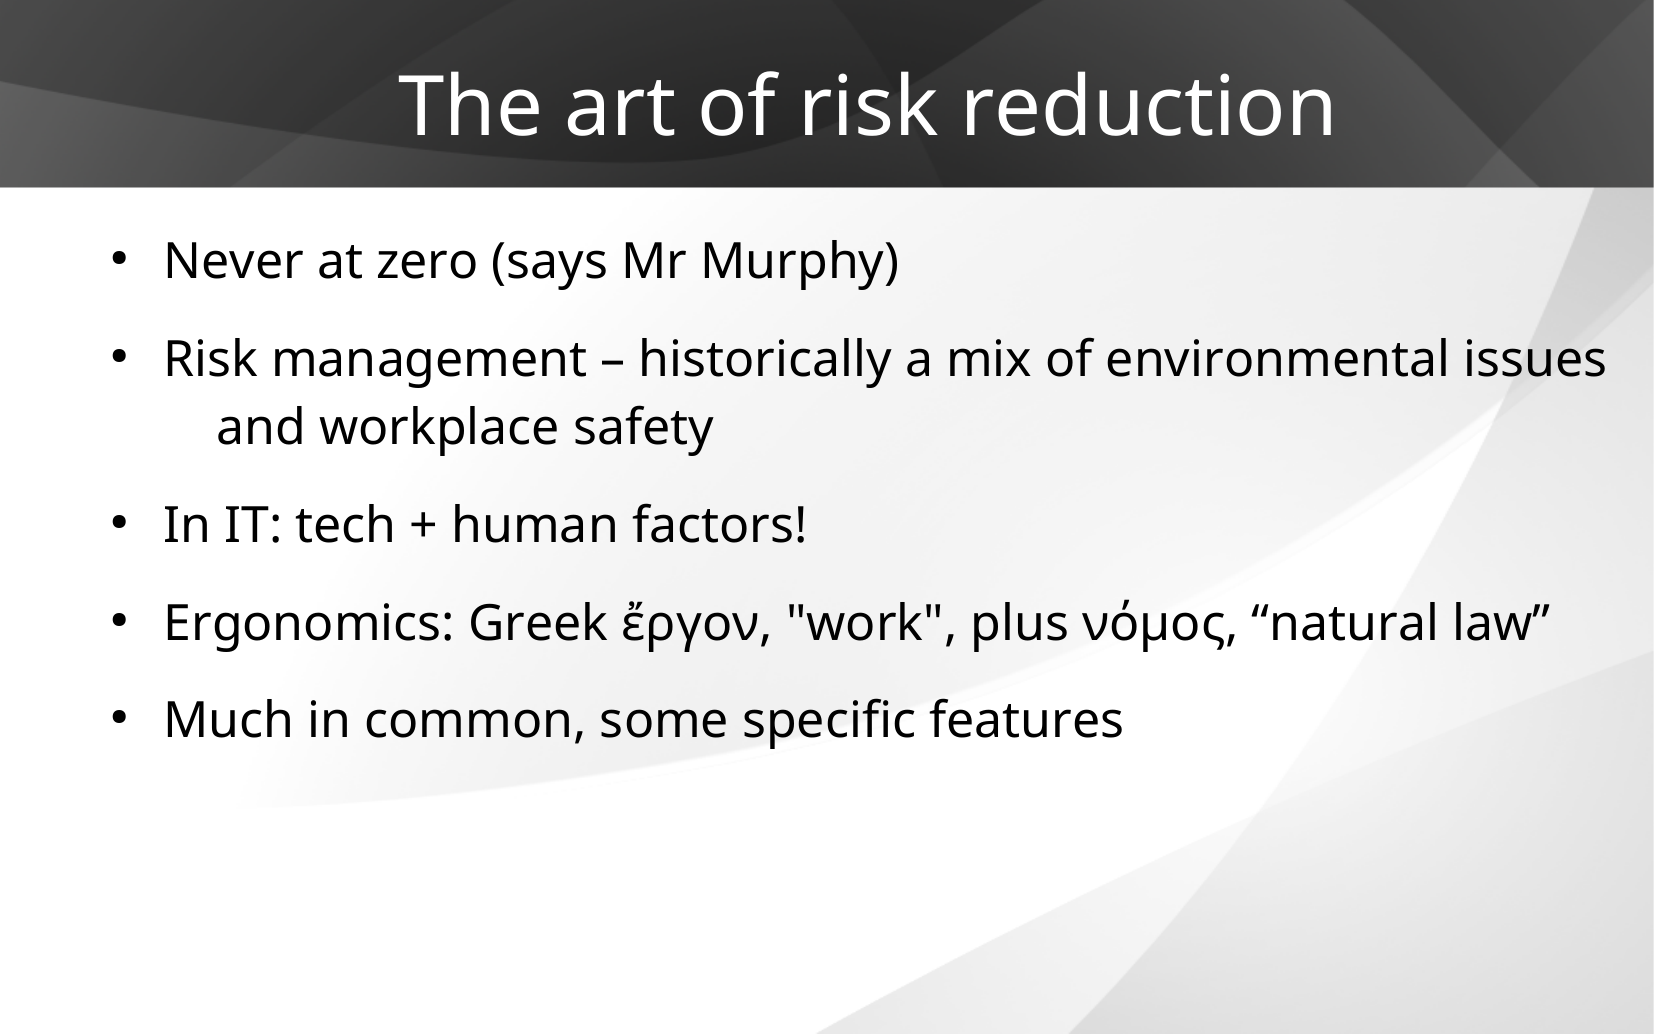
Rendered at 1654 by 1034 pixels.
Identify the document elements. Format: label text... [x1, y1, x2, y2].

list Never at zero (says Mr Murphy) Risk management – historically a mix of environmental issues and workplace safety In IT: tech + human factors! Ergonomics: Greek ἔργον, "work", plus νόμος, “natural law” Much in common, some specific features [75, 225, 1613, 826]
picture [0, 0, 1654, 1034]
title The art of risk reduction [124, 0, 1613, 208]
